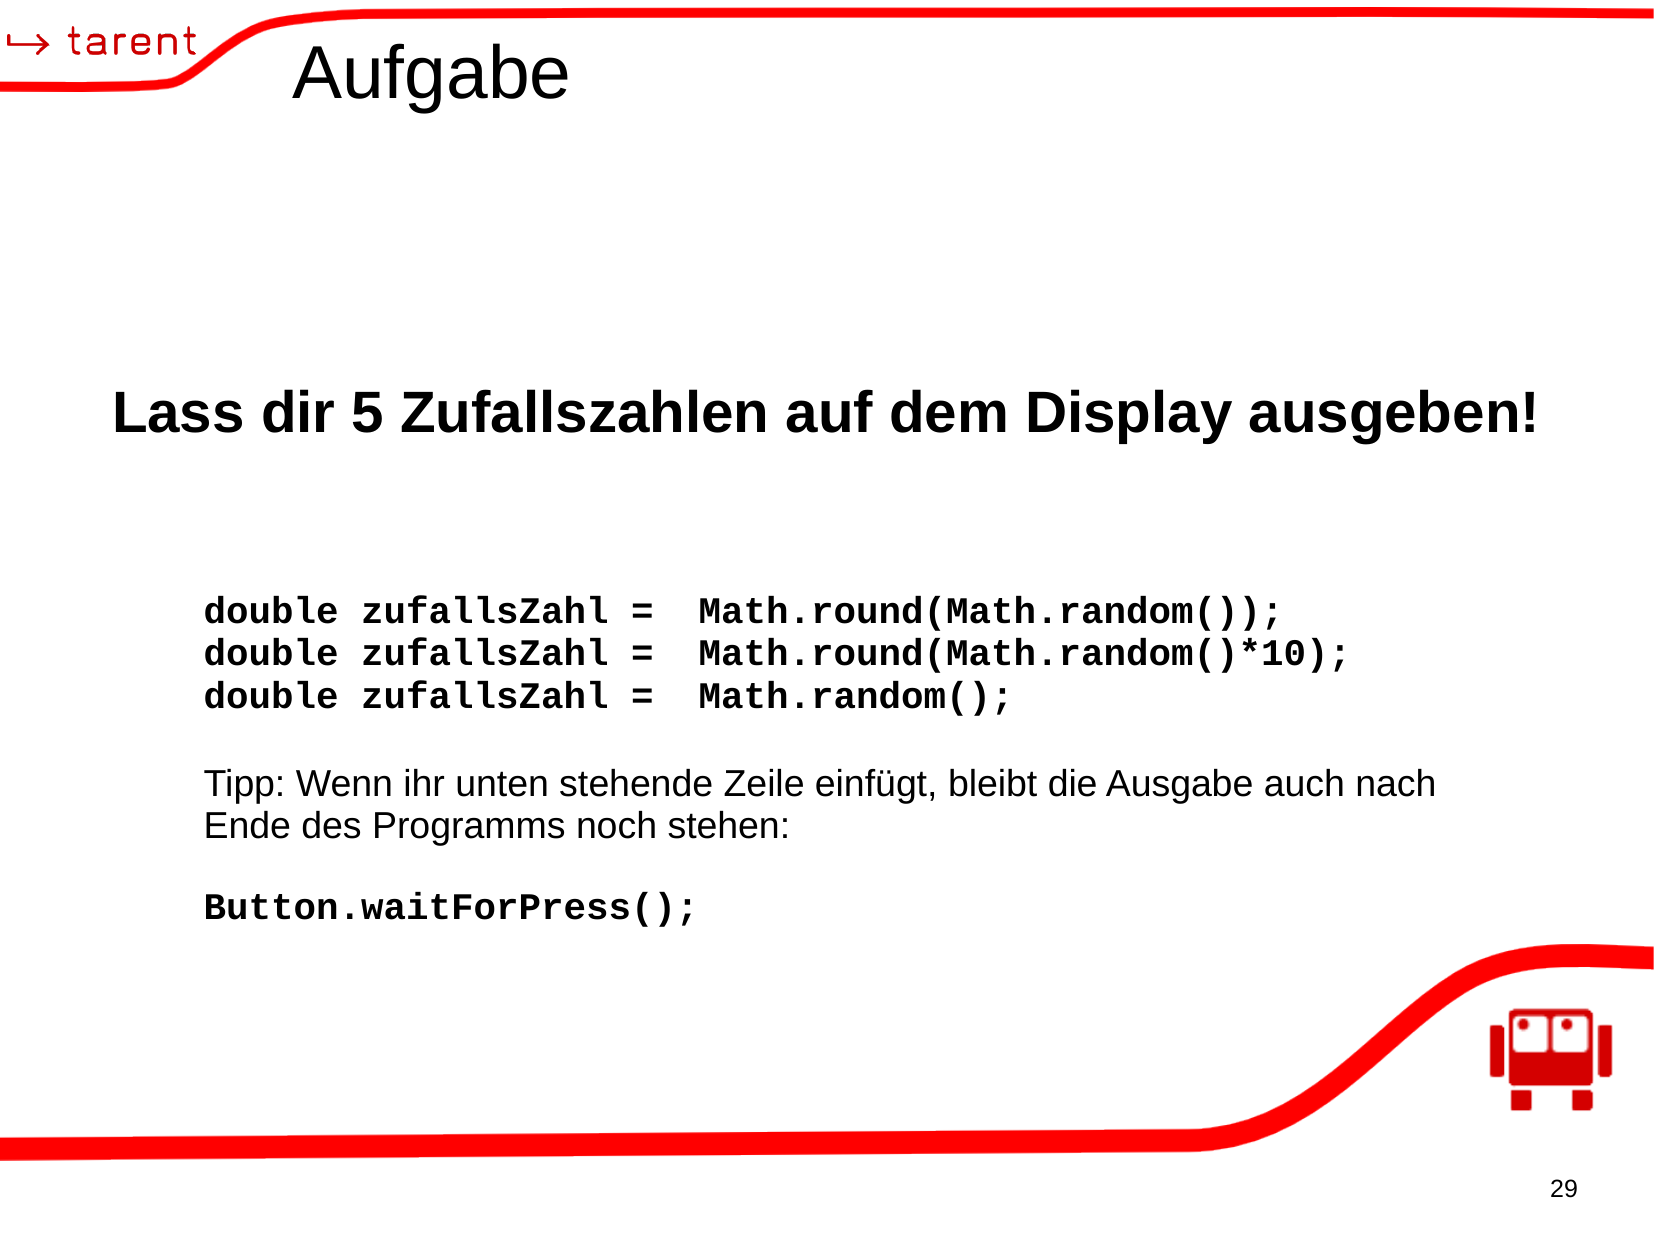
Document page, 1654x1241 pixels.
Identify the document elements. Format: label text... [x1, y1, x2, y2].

text_box Aufgabe [277, 23, 1654, 142]
picture [0, 7, 1654, 92]
text_box Lass dir 5 Zufallszahlen auf dem Display ausgeben! [0, 372, 1654, 452]
text_box double zufallsZahl = Math.round(Math.random()); double zufallsZahl = Math.round(Math.random()*10); double zufallsZahl = Math.random(); Tipp: Wenn ihr unten stehende Zeile einfügt, bleibt die Ausgabe auch nach Ende des Programms noch stehen: Button.waitForPress(); [188, 584, 1459, 939]
picture [0, 944, 1654, 1161]
